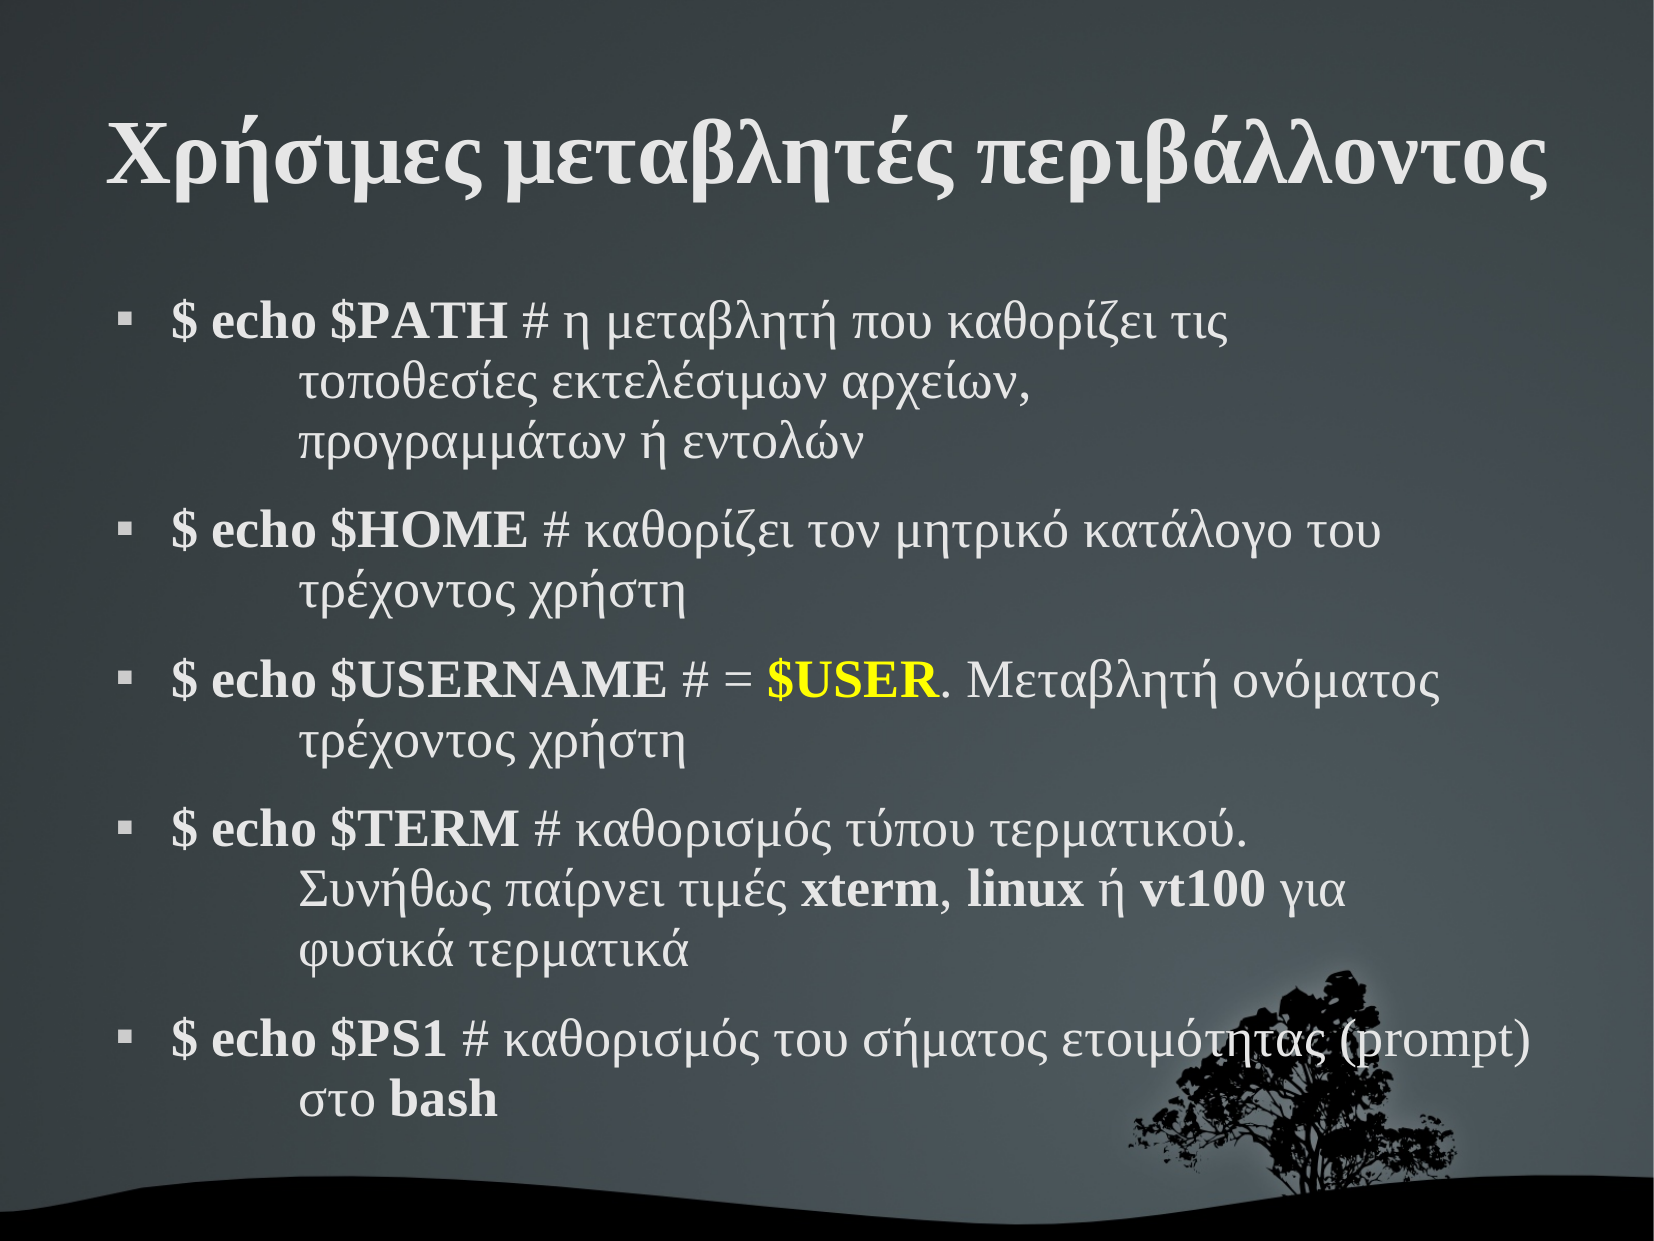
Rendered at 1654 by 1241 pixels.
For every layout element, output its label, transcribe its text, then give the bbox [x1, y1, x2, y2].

title Χρήσιμες μεταβλητές περιβάλλοντος [82, 49, 1571, 257]
picture [0, 0, 1654, 1241]
list $ echo $PATH # η μεταβλητή που καθορίζει τις τοποθεσίες εκτελέσιμων αρχείων, προγραμμάτων ή εντολών $ echo $HOME # καθορίζει τον μητρικό κατάλογο του τρέχοντος χρήστη $ echo $USERNAME # = $USER. Μεταβλητή ονόματος τρέχοντος χρήστη $ echo $TERM # καθορισμός τύπου τερματικού. Συνήθως παίρνει τιμές xterm, linux ή vt100 για φυσικά τερματικά $ echo $PS1 # καθορισμός του σήματος ετοιμότητας (prompt) στο bash [82, 290, 1571, 1231]
